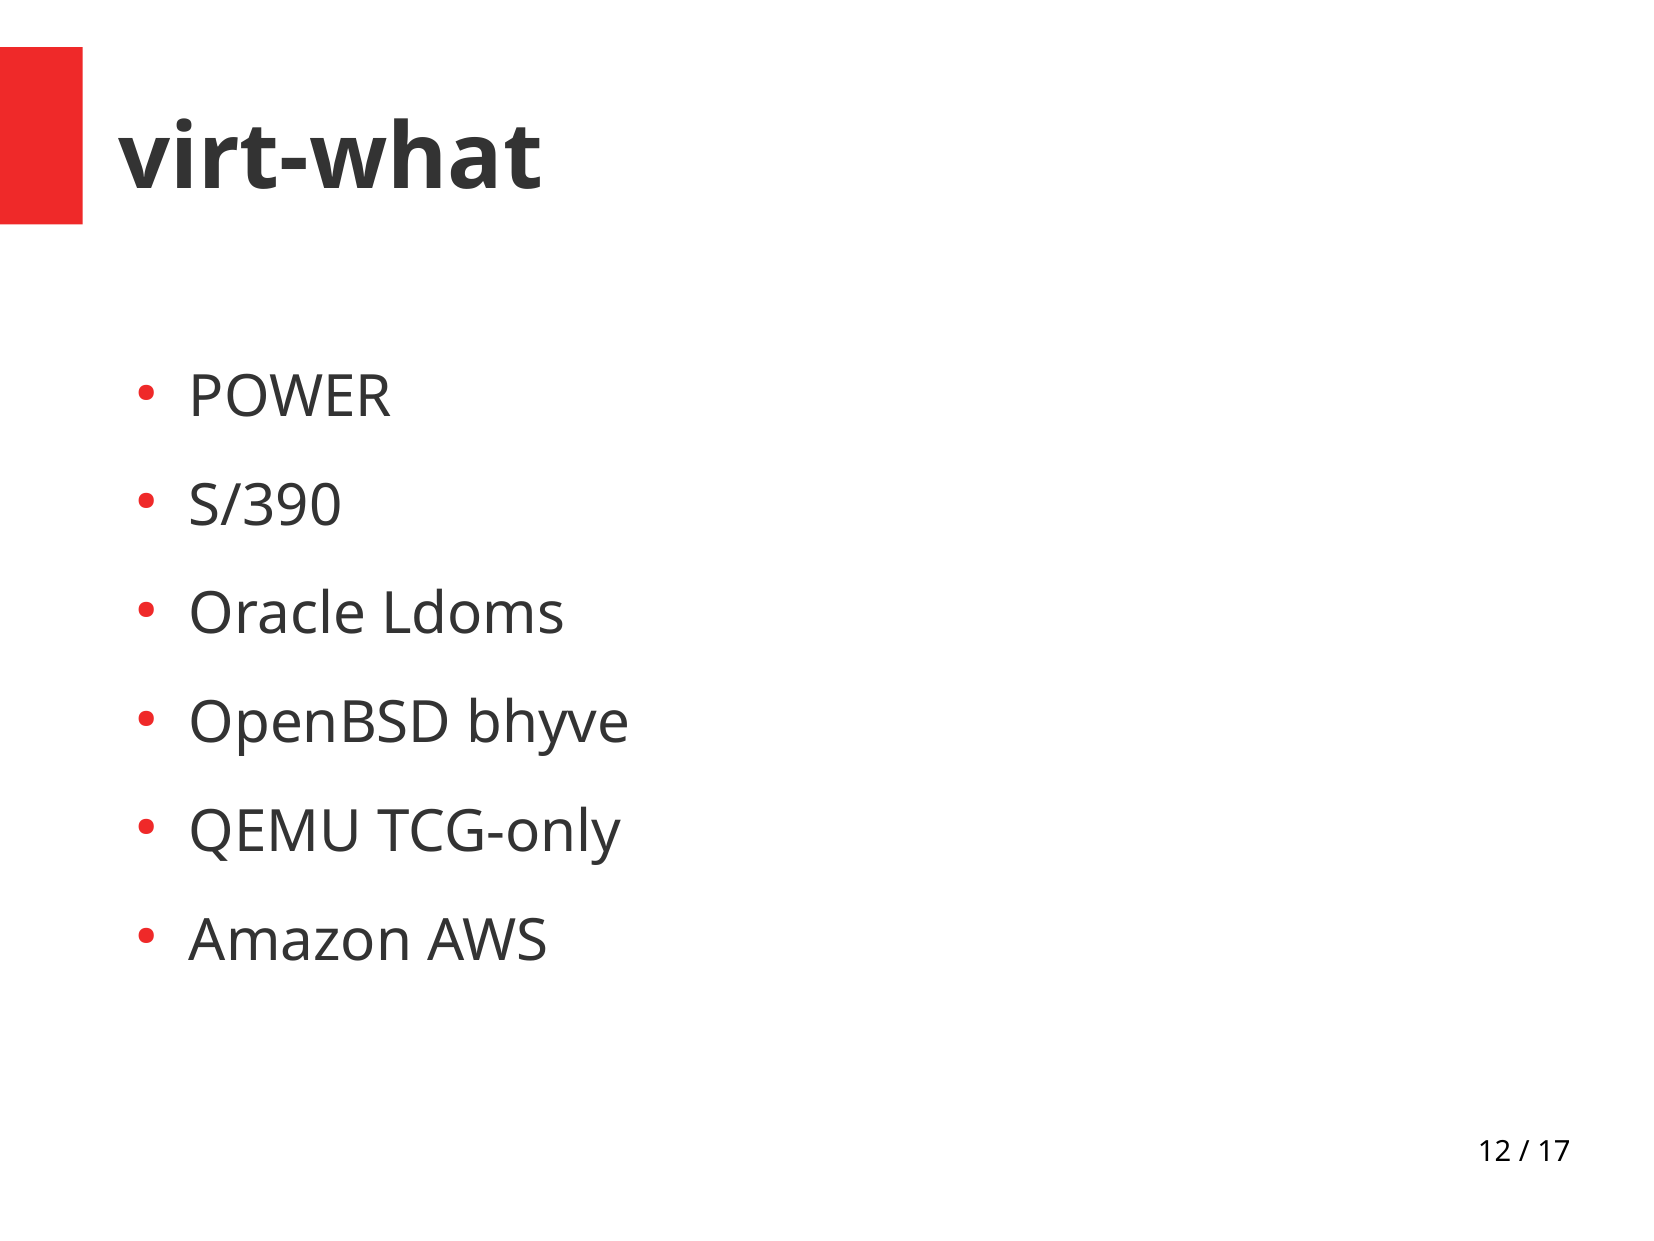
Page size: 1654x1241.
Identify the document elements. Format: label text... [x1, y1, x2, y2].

list POWER S/390 Oracle Ldoms OpenBSD bhyve QEMU TCG-only Amazon AWS [118, 354, 1536, 1074]
title virt-what [118, 49, 1571, 257]
